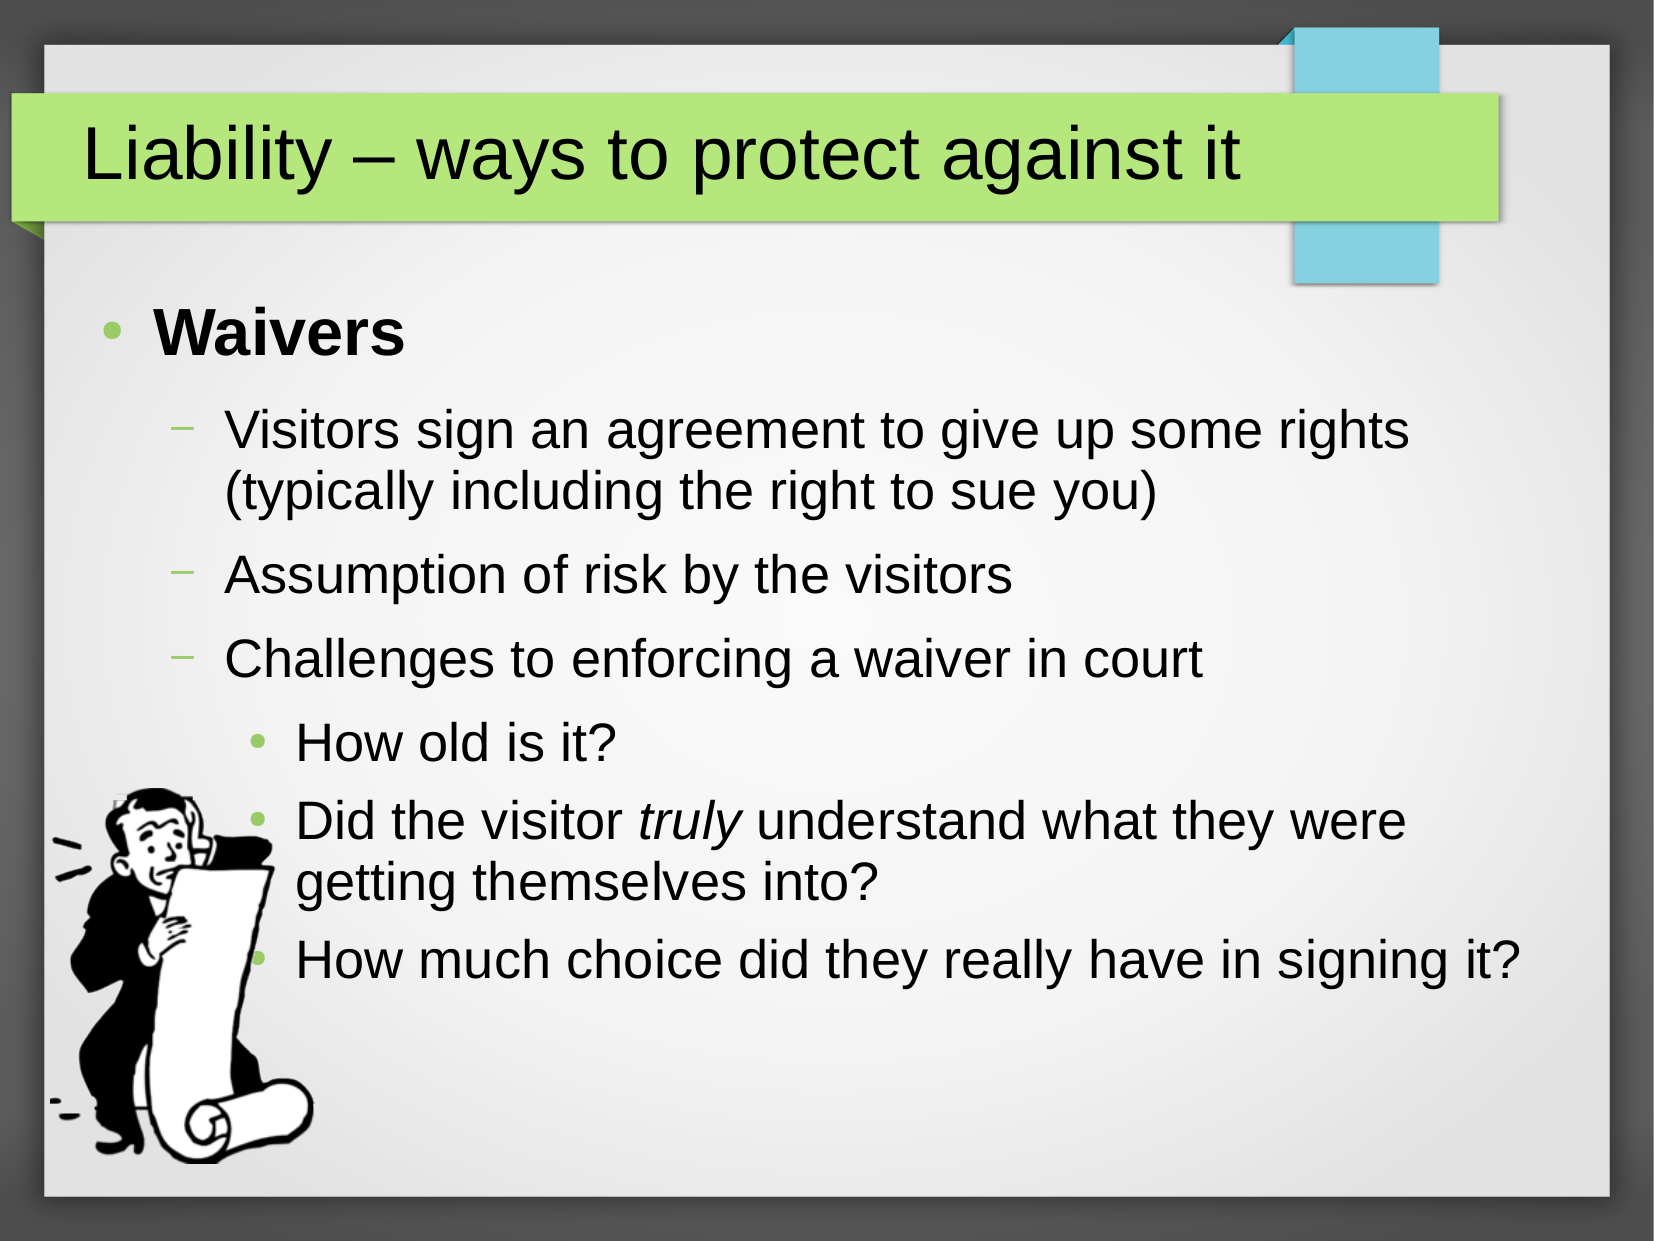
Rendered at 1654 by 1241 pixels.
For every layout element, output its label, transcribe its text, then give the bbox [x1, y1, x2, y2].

list Waivers Visitors sign an agreement to give up some rights (typically including the right to sue you) Assumption of risk by the visitors Challenges to enforcing a waiver in court How old is it? Did the visitor truly understand what they were getting themselves into? How much choice did they really have in signing it? [82, 295, 1571, 1015]
title Liability – ways to protect against it [82, 94, 1264, 213]
picture [0, 0, 1654, 1241]
